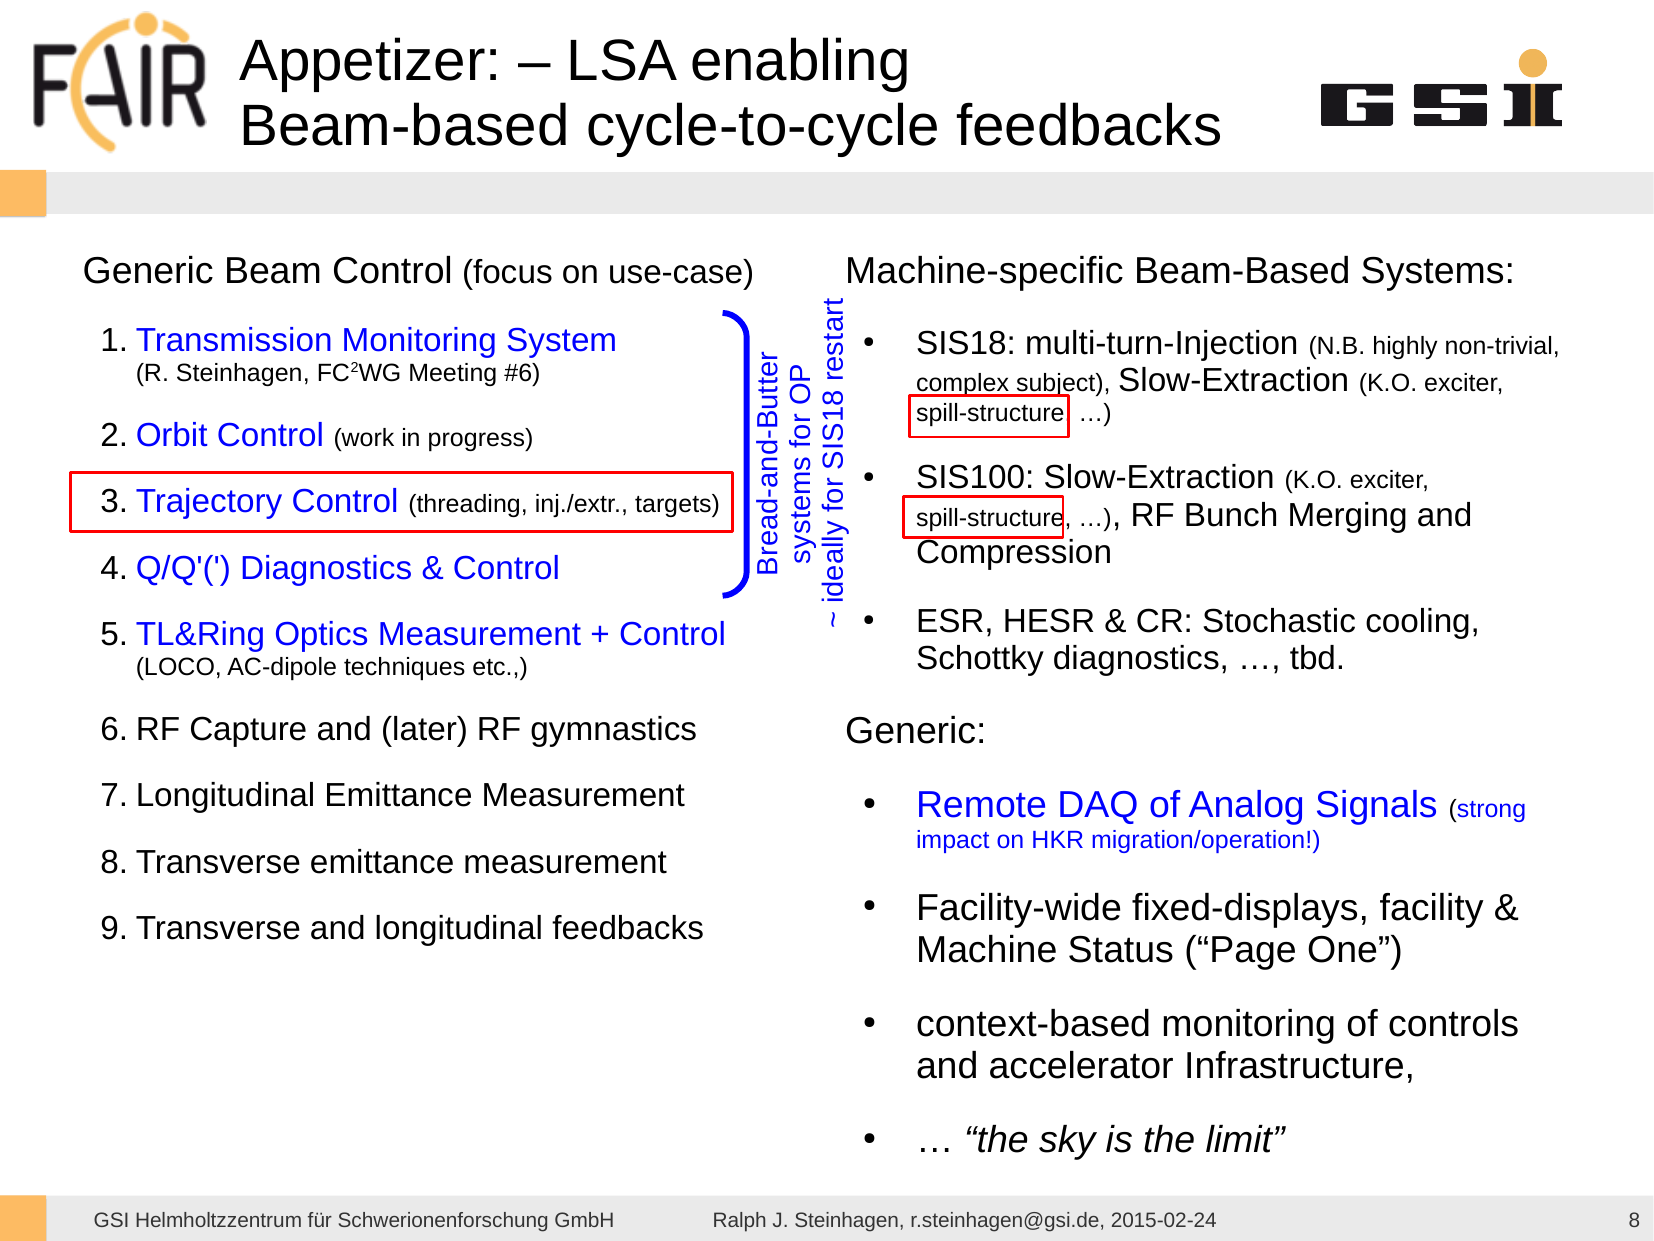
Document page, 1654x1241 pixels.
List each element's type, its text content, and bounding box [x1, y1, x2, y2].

list Generic Beam Control (focus on use-case) Transmission Monitoring System (R. Steinhagen, FC2WG Meeting #6) Orbit Control (work in progress) Trajectory Control (threading, inj./extr., targets) Q/Q'(') Diagnostics & Control TL&Ring Optics Measurement + Control (LOCO, AC-dipole techniques etc.,) RF Capture and (later) RF gymnastics Longitudinal Emittance Measurement Transverse emittance measurement Transverse and longitudinal feedbacks [82, 249, 809, 1158]
title Appetizer: – LSA enabling Beam-based cycle-to-cycle feedbacks [239, 23, 1301, 162]
text_box Bread-and-Butter systems for OP ~ ideally for SIS18 restart [743, 274, 869, 644]
picture [33, 10, 207, 155]
picture [1319, 46, 1564, 129]
list Machine-specific Beam-Based Systems: SIS18: multi-turn-Injection (N.B. highly non-trivial, complex subject), Slow-Extraction (K.O. exciter, spill‑structure, …) SIS100: Slow-Extraction (K.O. exciter, spill‑structure, …), RF Bunch Merging and Compression ESR, HESR & CR: Stochastic cooling, Schottky diagnostics, …, tbd. Generic: Remote DAQ of Analog Signals (strong impact on HKR migration/operation!) Facility-wide fixed-displays, facility & Machine Status (“Page One”) context-based monitoring of controls and accelerator Infrastructure, … “the sky is the limit” [845, 249, 1572, 1158]
list Generic Beam Control (focus on use-case) Transmission Monitoring System (R. Steinhagen, FC2WG Meeting #6) Orbit Control (work in progress) Trajectory Control (threading, inj./extr., targets) Q/Q'(') Diagnostics & Control TL&Ring Optics Measurement + Control (LOCO, AC-dipole techniques etc.,) RF Capture and (later) RF gymnastics Longitudinal Emittance Measurement Transverse emittance measurement Transverse and longitudinal feedbacks [82, 474, 731, 530]
